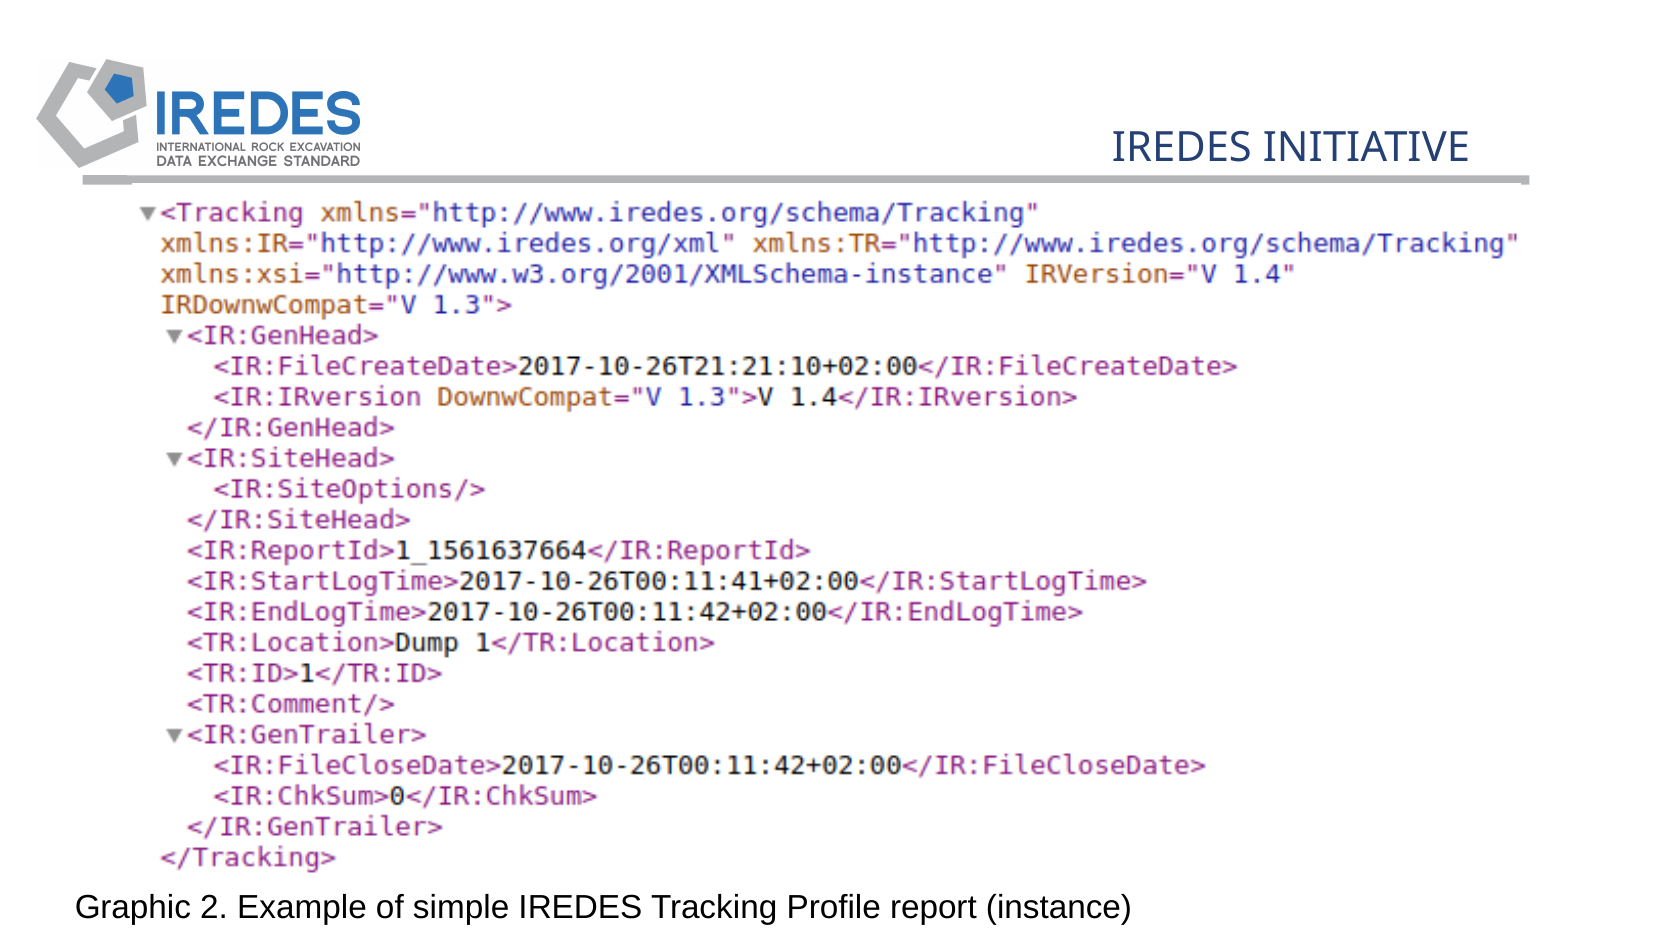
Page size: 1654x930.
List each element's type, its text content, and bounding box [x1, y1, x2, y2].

text_box Graphic 2. Example of simple IREDES Tracking Profile report (instance) [59, 878, 1605, 930]
picture [36, 59, 360, 168]
picture [132, 183, 1521, 878]
